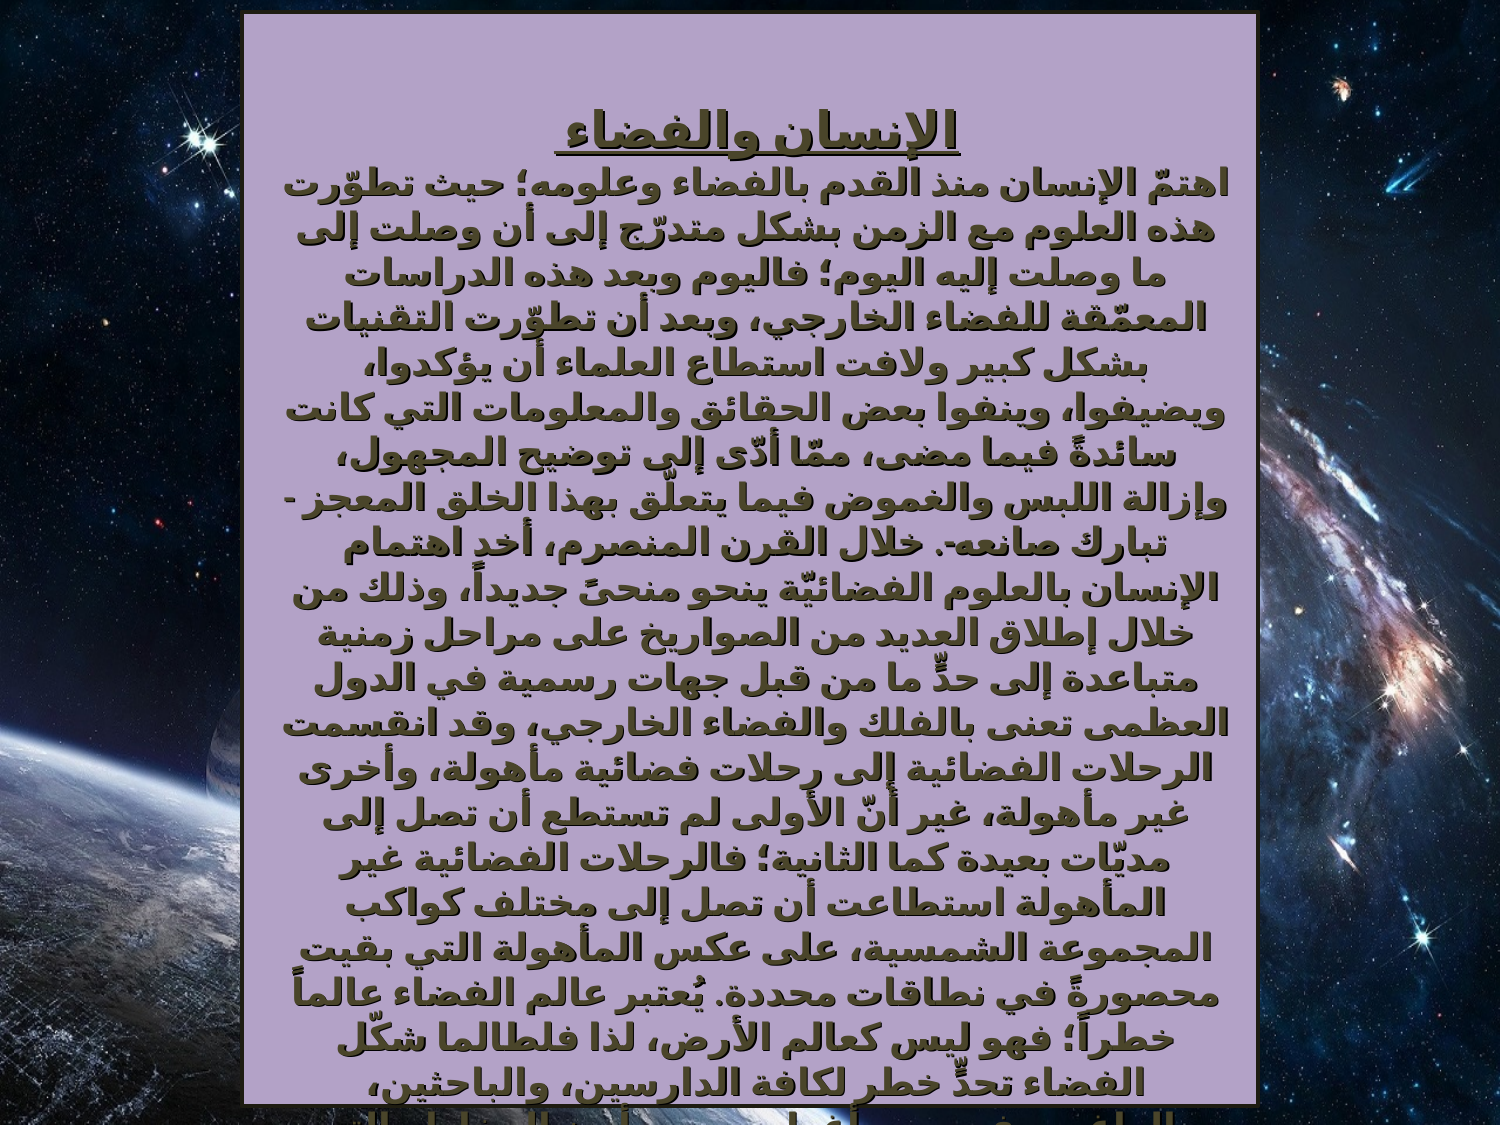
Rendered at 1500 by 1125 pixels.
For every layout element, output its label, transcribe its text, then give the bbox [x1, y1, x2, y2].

text_box الإنسان والفضاء اهتمّ الإنسان منذ القدم بالفضاء وعلومه؛ حيث تطوّرت هذه العلوم مع الزمن بشكل متدرّج إلى أن وصلت إلى ما وصلت إليه اليوم؛ فاليوم وبعد هذه الدراسات المعمّقة للفضاء الخارجي، وبعد أن تطوّرت التقنيات بشكل كبير ولافت استطاع العلماء أن يؤكدوا، ويضيفوا، وينفوا بعض الحقائق والمعلومات التي كانت سائدةً فيما مضى، ممّا أدّى إلى توضيح المجهول، وإزالة اللبس والغموض فيما يتعلّق بهذا الخلق المعجز -تبارك صانعه-. خلال القرن المنصرم، أخد اهتمام الإنسان بالعلوم الفضائيّة ينحو منحىً جديداً، وذلك من خلال إطلاق العديد من الصواريخ على مراحل زمنية متباعدة إلى حدٍّ ما من قبل جهات رسمية في الدول العظمى تعنى بالفلك والفضاء الخارجي، وقد انقسمت الرحلات الفضائية إلى رحلات فضائية مأهولة، وأخرى غير مأهولة، غير أنّ الأولى لم تستطع أن تصل إلى مديّات بعيدة كما الثانية؛ فالرحلات الفضائية غير المأهولة استطاعت أن تصل إلى مختلف كواكب المجموعة الشمسية، على عكس المأهولة التي بقيت محصورةً في نطاقات محددة. يُعتبر عالم الفضاء عالماً خطراً؛ فهو ليس كعالم الأرض، لذا فلطالما شكّل الفضاء تحدٍّ خطر لكافة الدارسين، والباحثين، والراغبين في سبر أغواره، ومن أبرز المخاطر التي تُواجه الإنسان إذا ما صار في الفضاء الخارجي أنّ أعضاءه، ووظائفه الحيوية ستتهدّد بسبب انعدام الجاذبية، كما أنّ الفضاء يعجّ بالإشعاعات التي تؤثّر سلباً على صحة الإنسان، إلى جانب العديد من المخاطر الأخرى. [266, 90, 1246, 1125]
text_box [242, 12, 1258, 1106]
